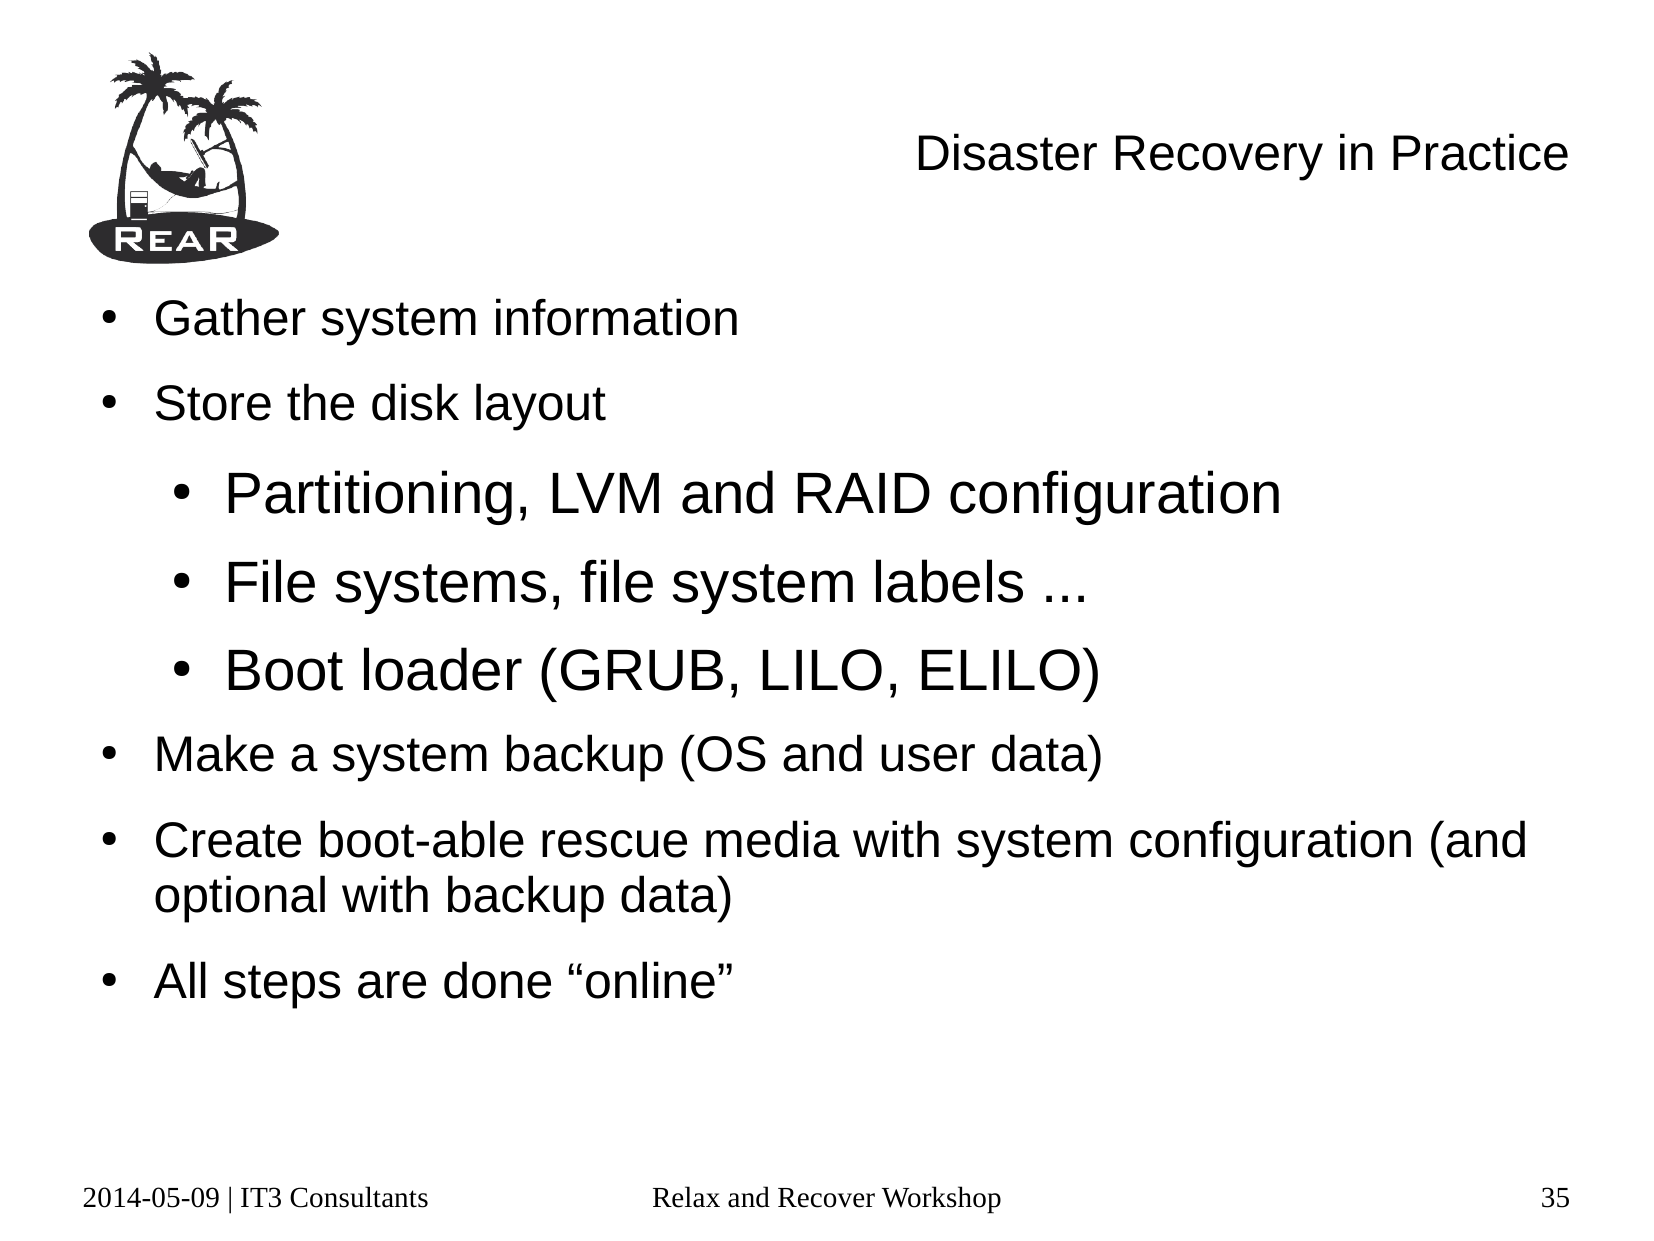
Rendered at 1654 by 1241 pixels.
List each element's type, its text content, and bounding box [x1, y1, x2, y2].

list Gather system information Store the disk layout Partitioning, LVM and RAID configuration File systems, file system labels ... Boot loader (GRUB, LILO, ELILO) Make a system backup (OS and user data) Create boot-able rescue media with system configuration (and optional with backup data) All steps are done “online” [82, 290, 1571, 1123]
picture [88, 52, 279, 266]
title Disaster Recovery in Practice [295, 49, 1571, 257]
